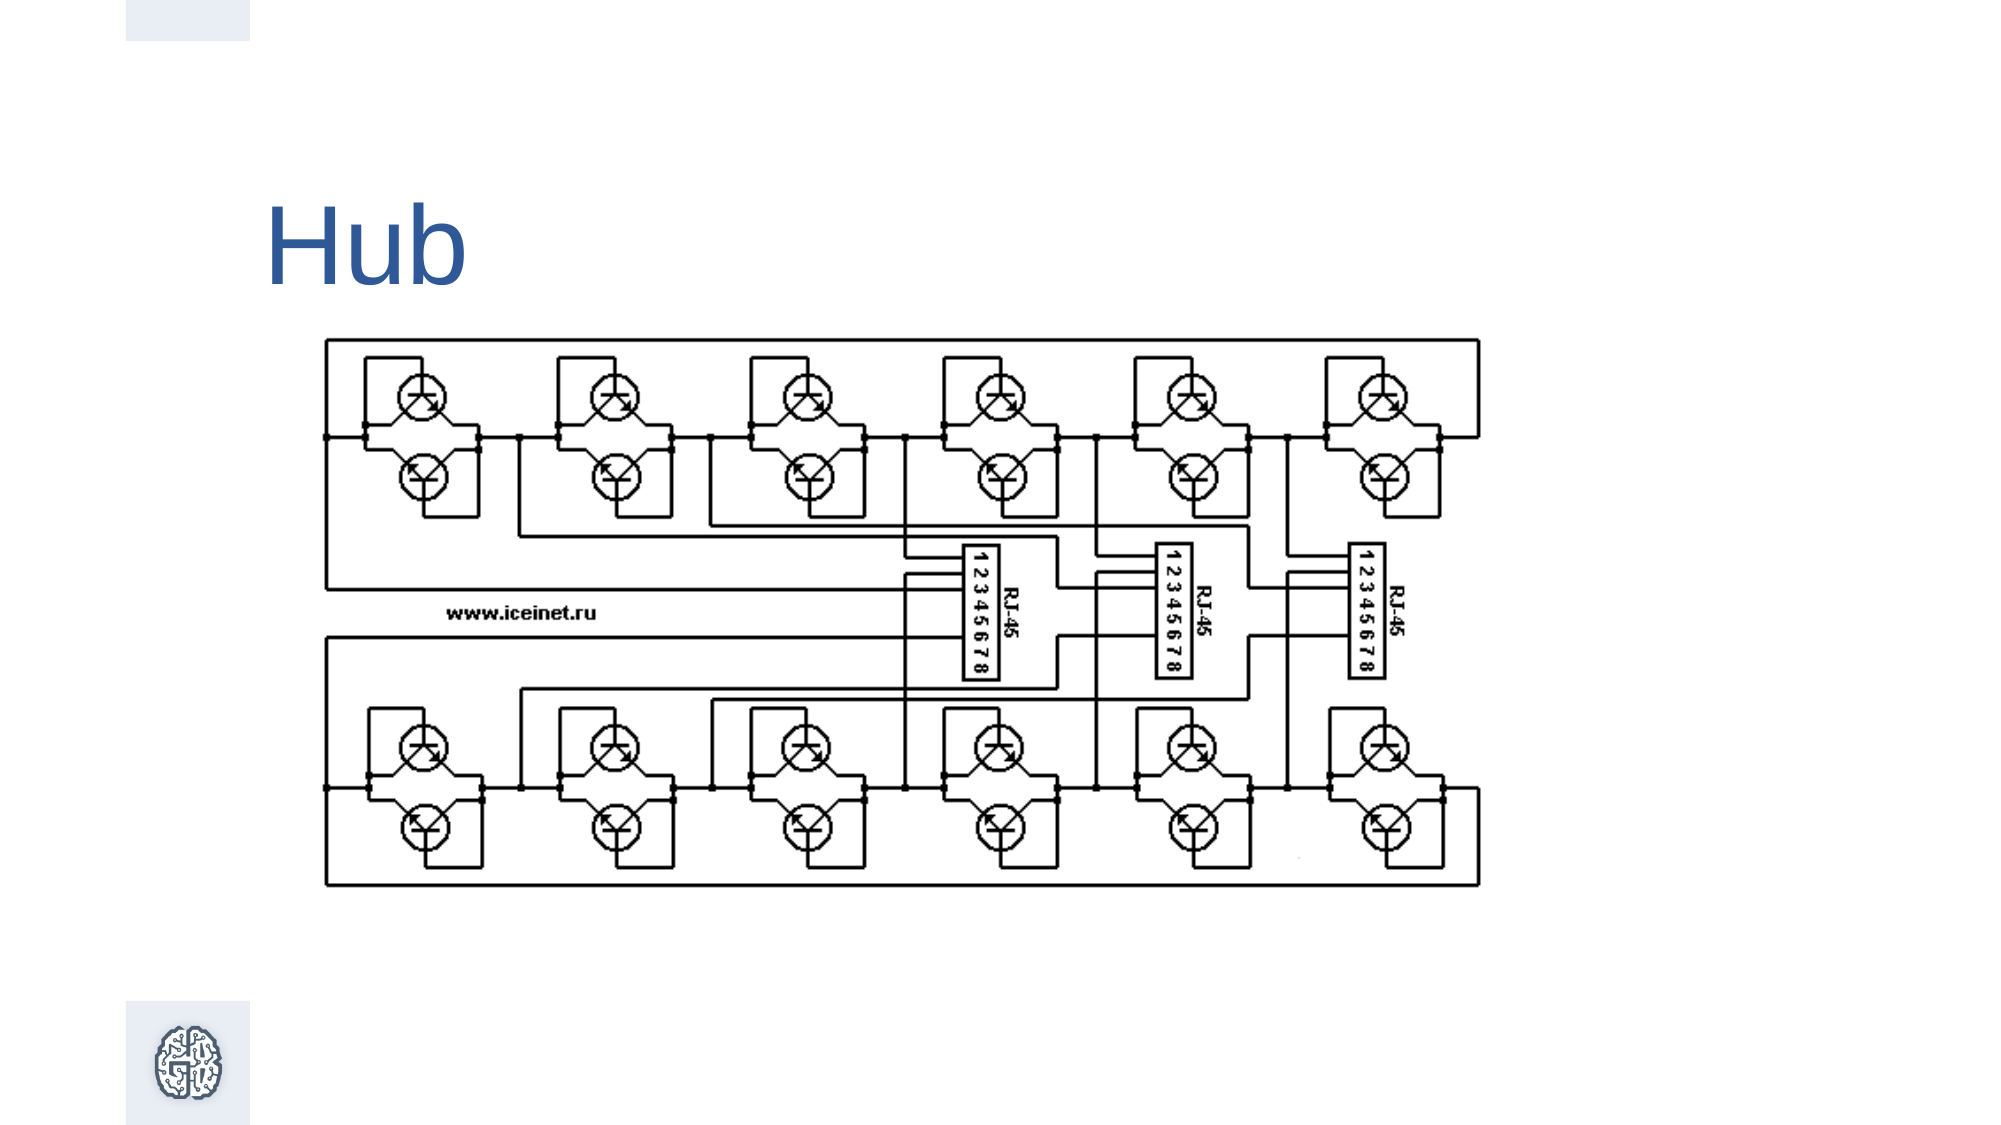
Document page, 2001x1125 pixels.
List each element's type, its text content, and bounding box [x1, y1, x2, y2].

picture [144, 1016, 232, 1110]
picture [318, 328, 1525, 891]
title Hub [248, 124, 1752, 372]
